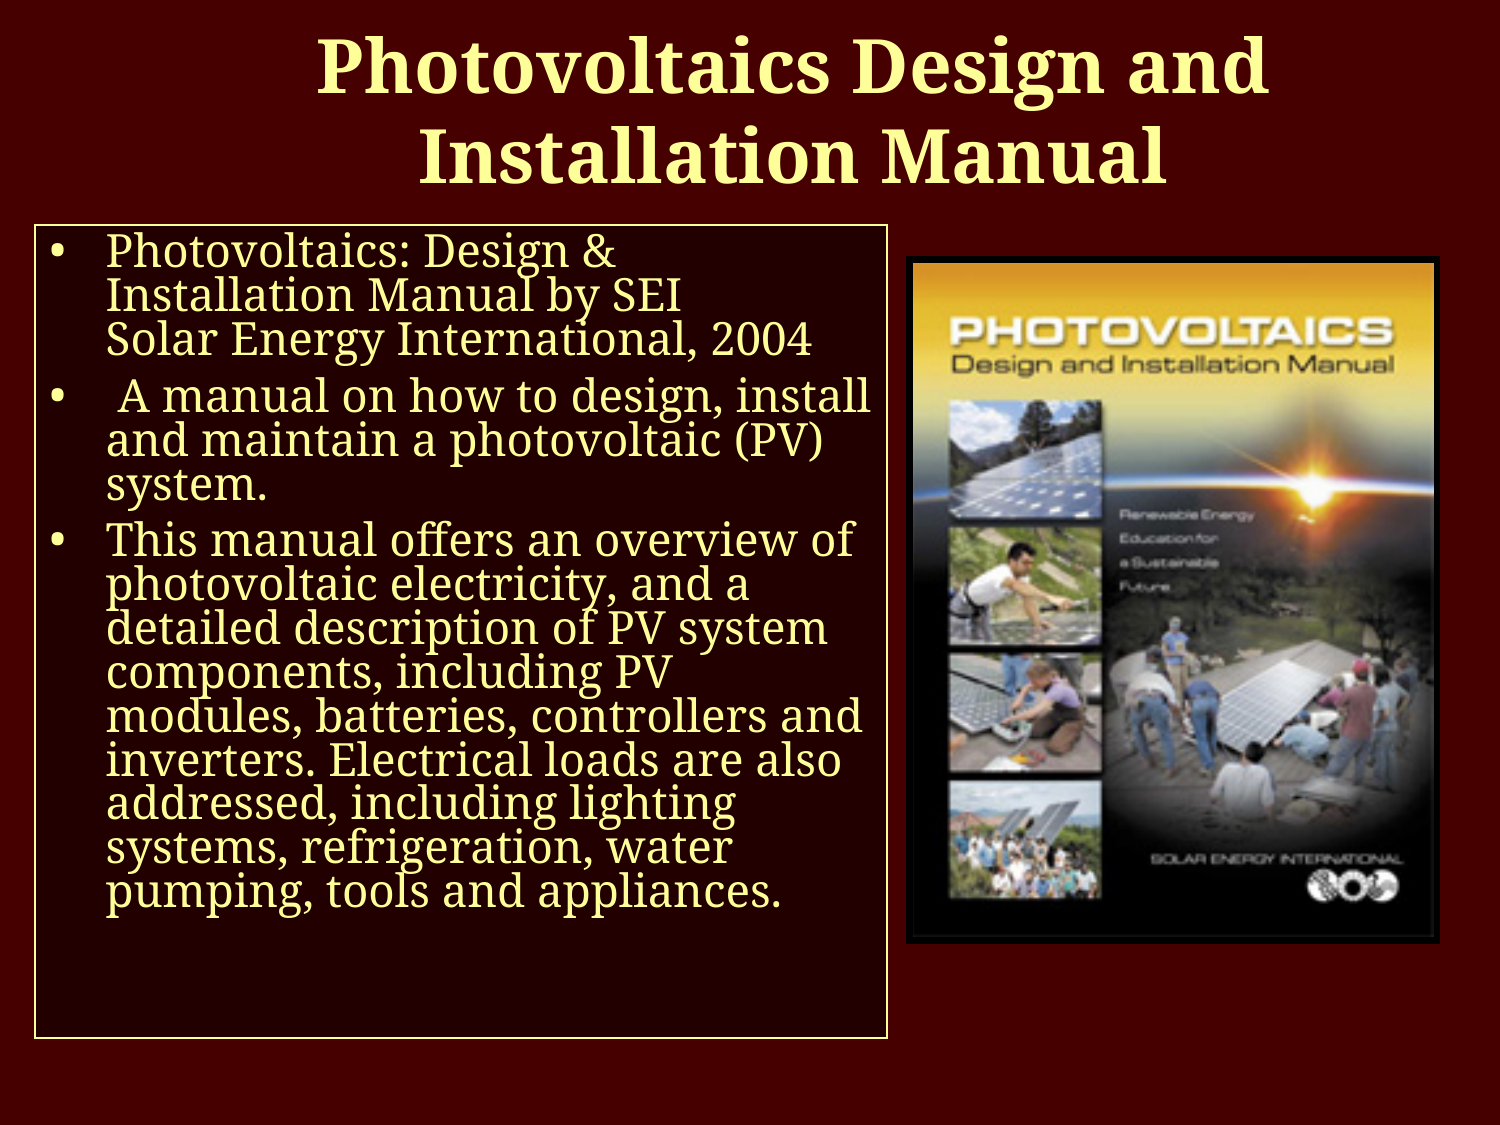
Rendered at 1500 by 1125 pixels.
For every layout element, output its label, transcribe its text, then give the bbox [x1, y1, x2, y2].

picture [912, 262, 1434, 938]
list Photovoltaics: Design & Installation Manual by SEI Solar Energy International, 2004 A manual on how to design, install and maintain a photovoltaic (PV) system. This manual offers an overview of photovoltaic electricity, and a detailed description of PV system components, including PV modules, batteries, controllers and inverters. Electrical loads are also addressed, including lighting systems, refrigeration, water pumping, tools and appliances. [34, 224, 888, 1038]
title Photovoltaics Design and Installation Manual [225, 10, 1363, 207]
